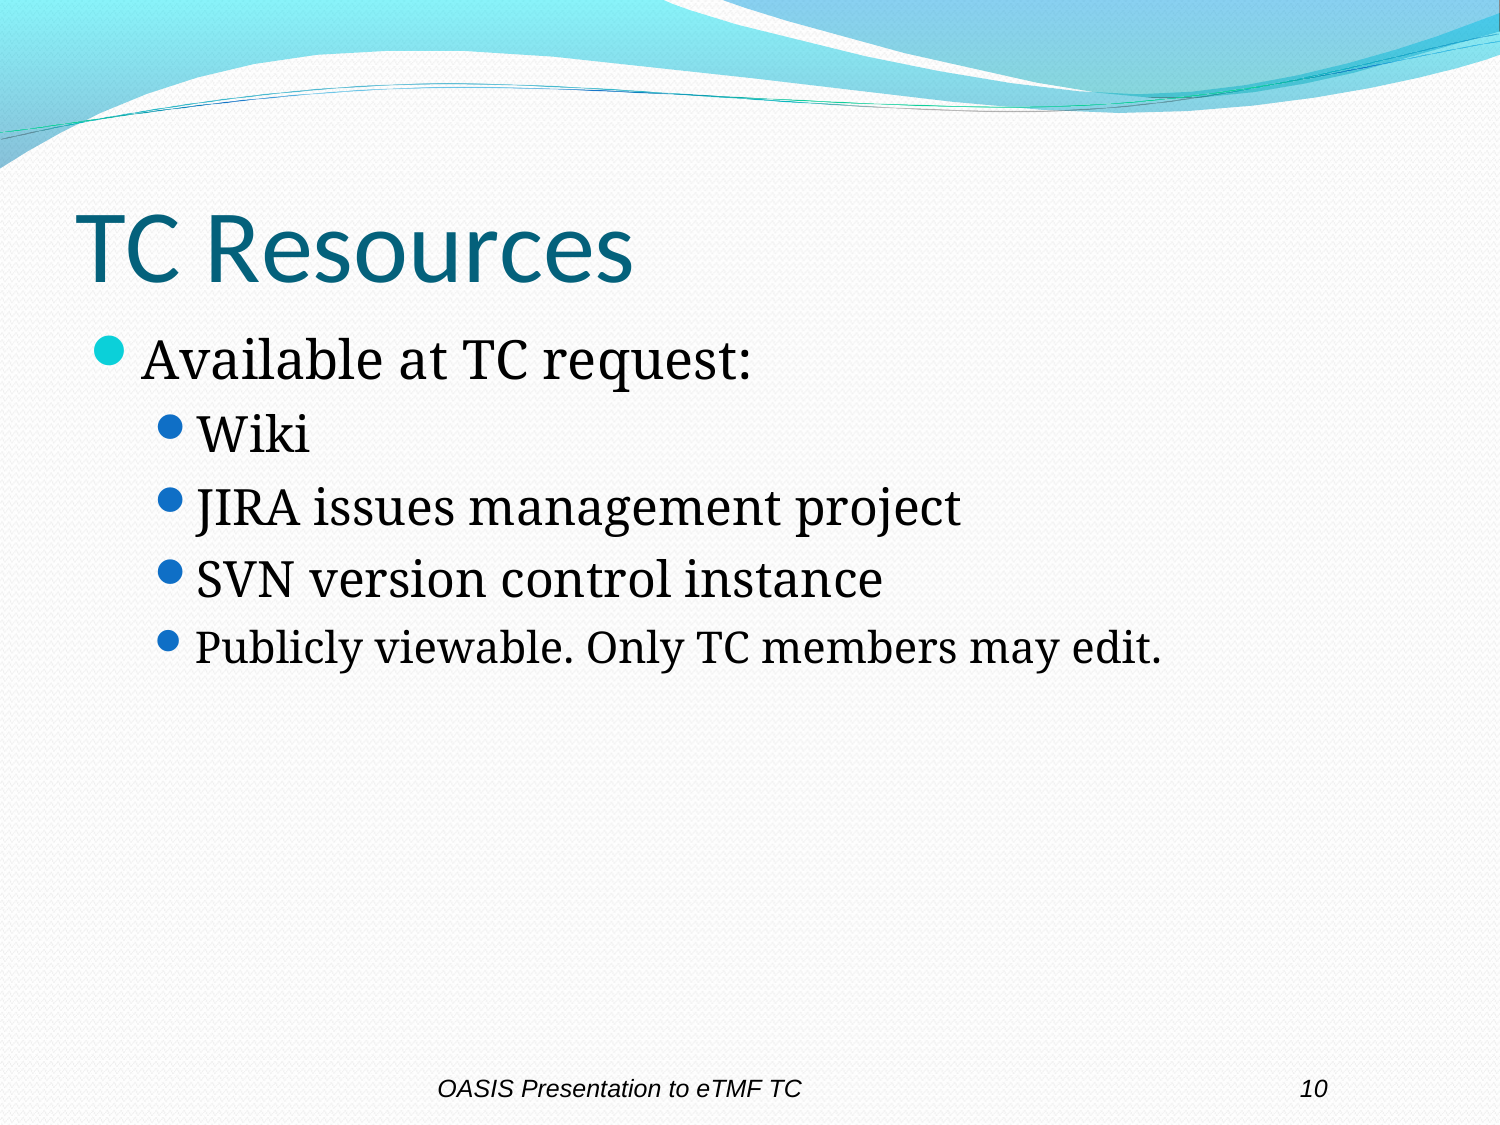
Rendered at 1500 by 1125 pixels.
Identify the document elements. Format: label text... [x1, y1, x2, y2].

list Available at TC request: Wiki JIRA issues management project SVN version control instance Publicly viewable. Only TC members may edit. [75, 317, 1426, 1038]
title TC Resources [75, 115, 1426, 304]
picture [0, 0, 1500, 1125]
